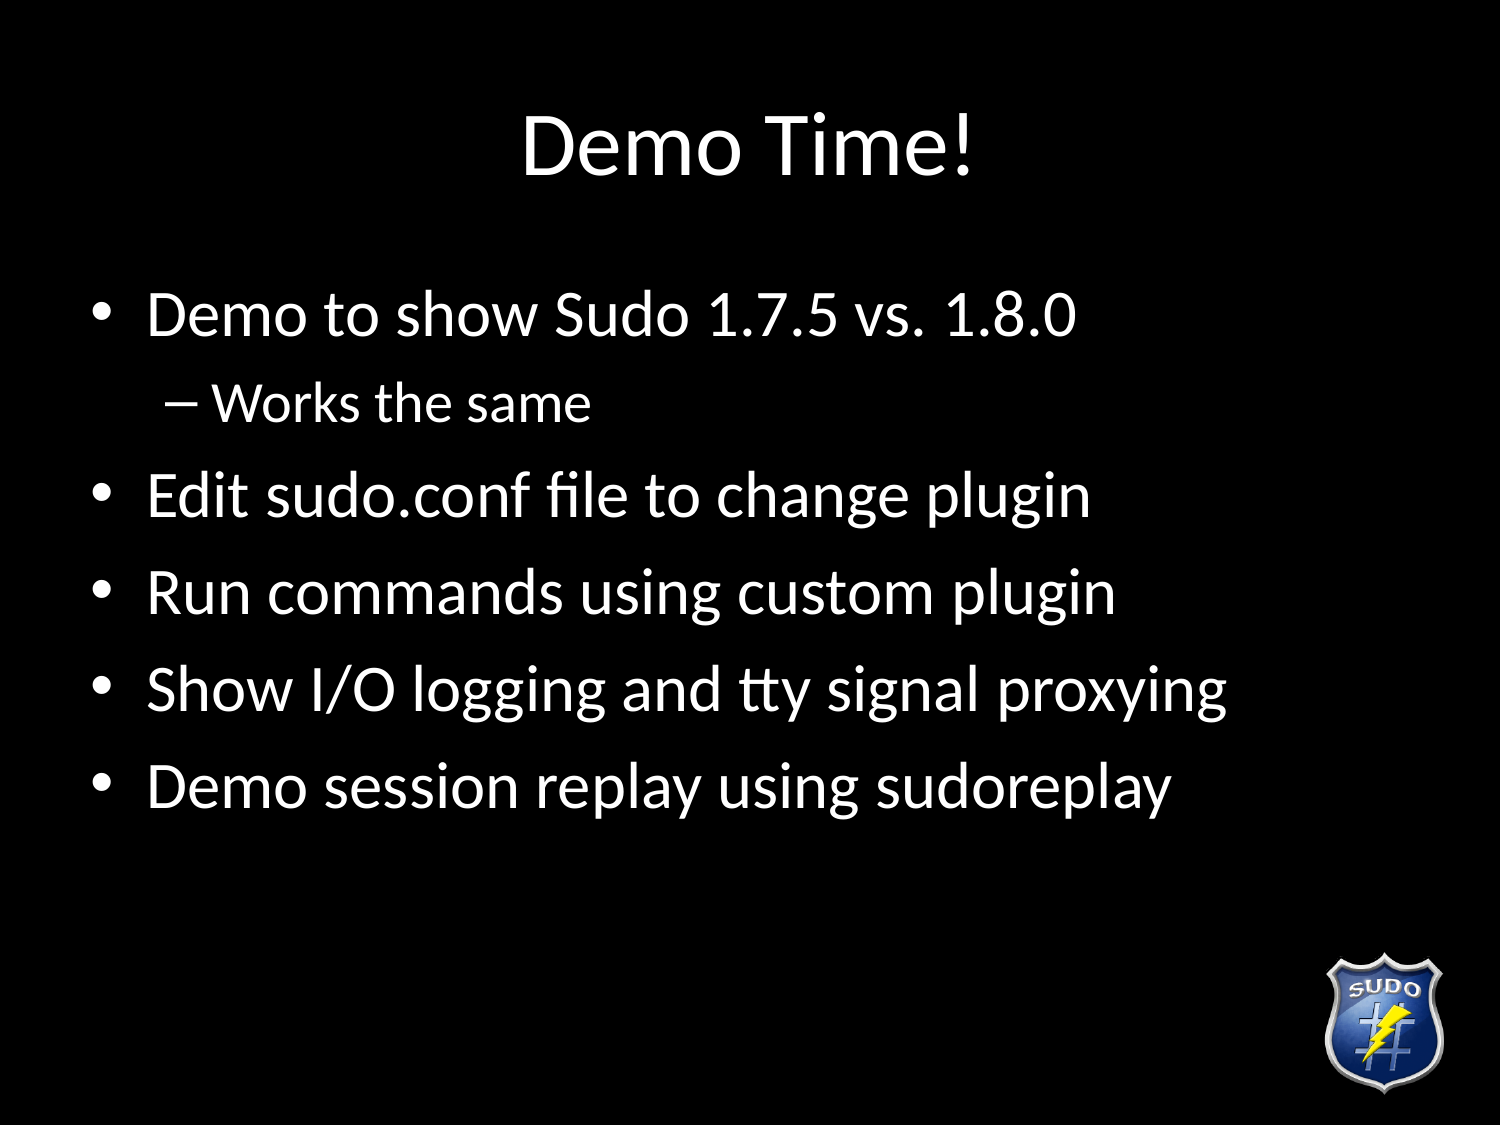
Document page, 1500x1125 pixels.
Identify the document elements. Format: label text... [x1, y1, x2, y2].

list Demo to show Sudo 1.7.5 vs. 1.8.0 Works the same Edit sudo.conf file to change plugin Run commands using custom plugin Show I/O logging and tty signal proxying Demo session replay using sudoreplay [75, 262, 1426, 1005]
title Demo Time! [75, 45, 1426, 233]
picture [1315, 949, 1453, 1103]
